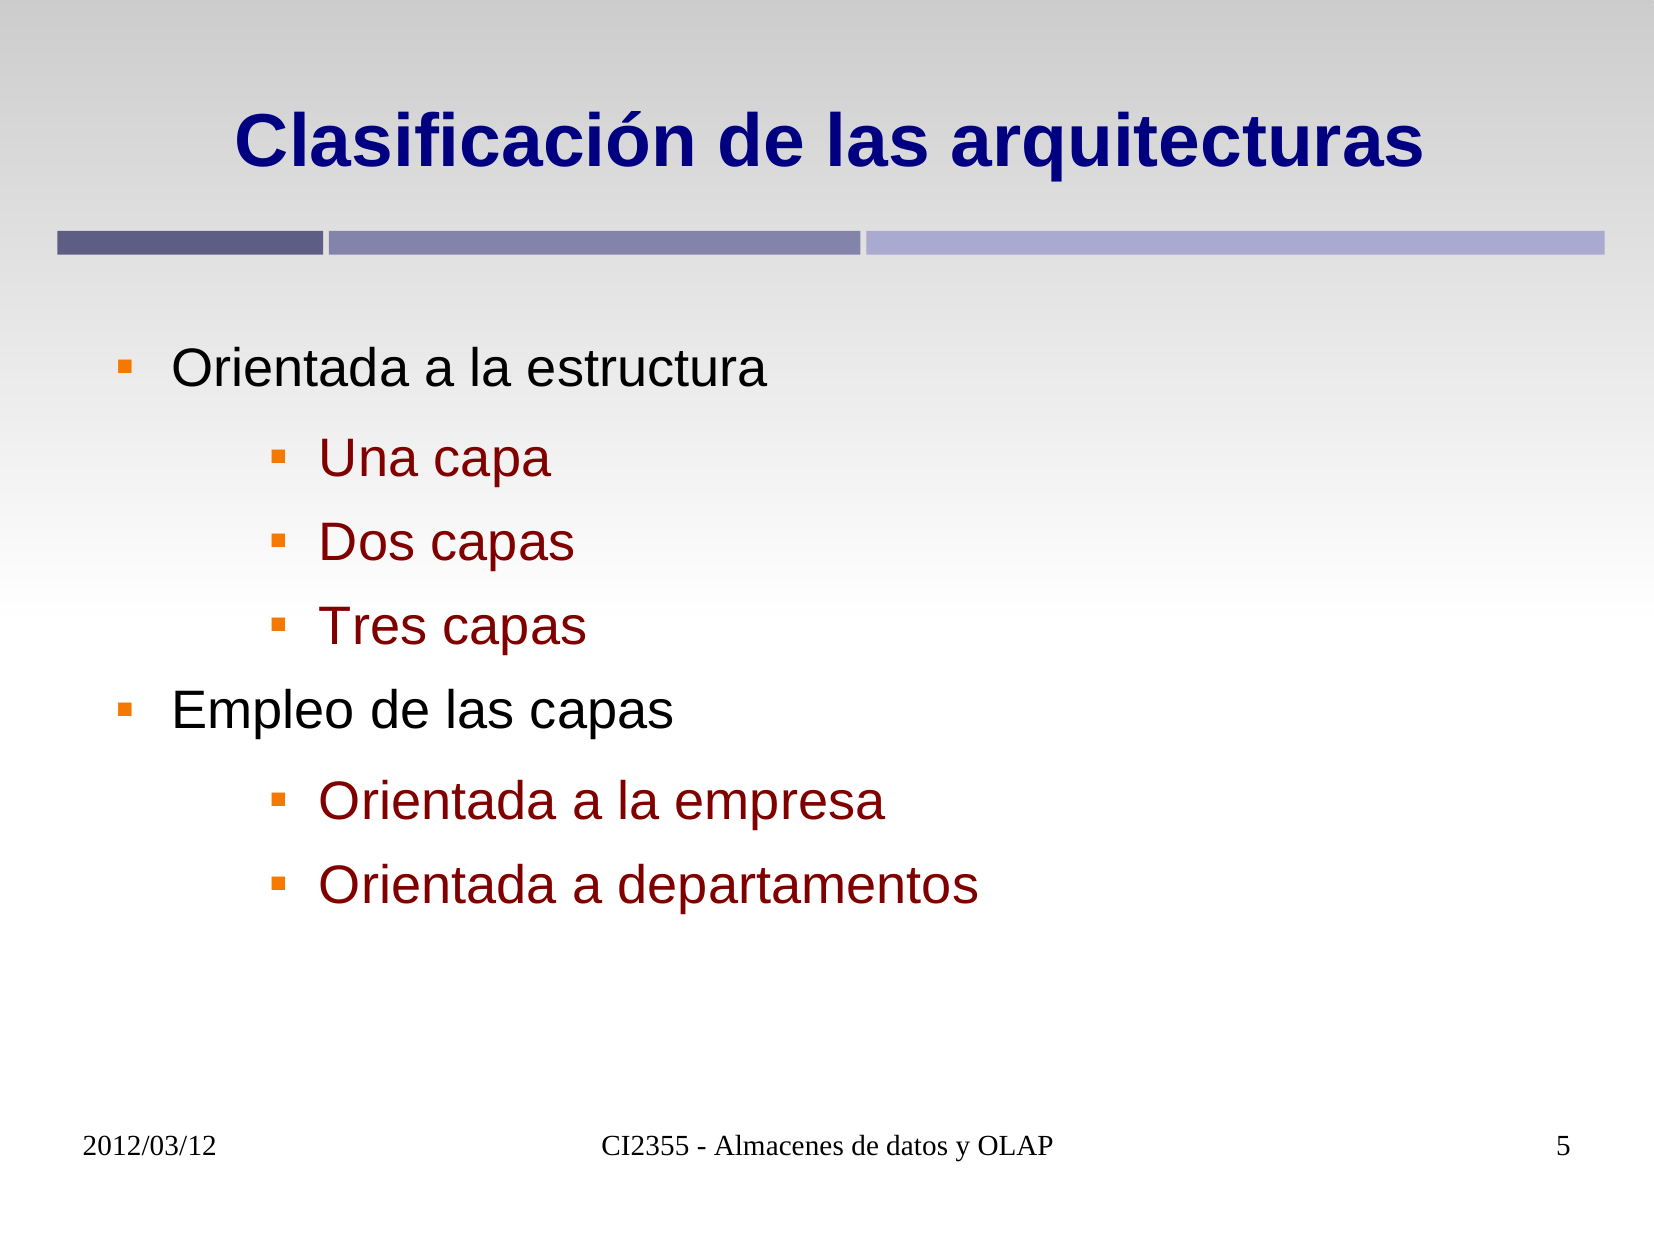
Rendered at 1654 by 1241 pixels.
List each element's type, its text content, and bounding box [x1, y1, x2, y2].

list Orientada a la estructura Una capa Dos capas Tres capas Empleo de las capas Orientada a la empresa Orientada a departamentos [82, 337, 1571, 1109]
title Clasificación de las arquitecturas [86, 55, 1576, 226]
